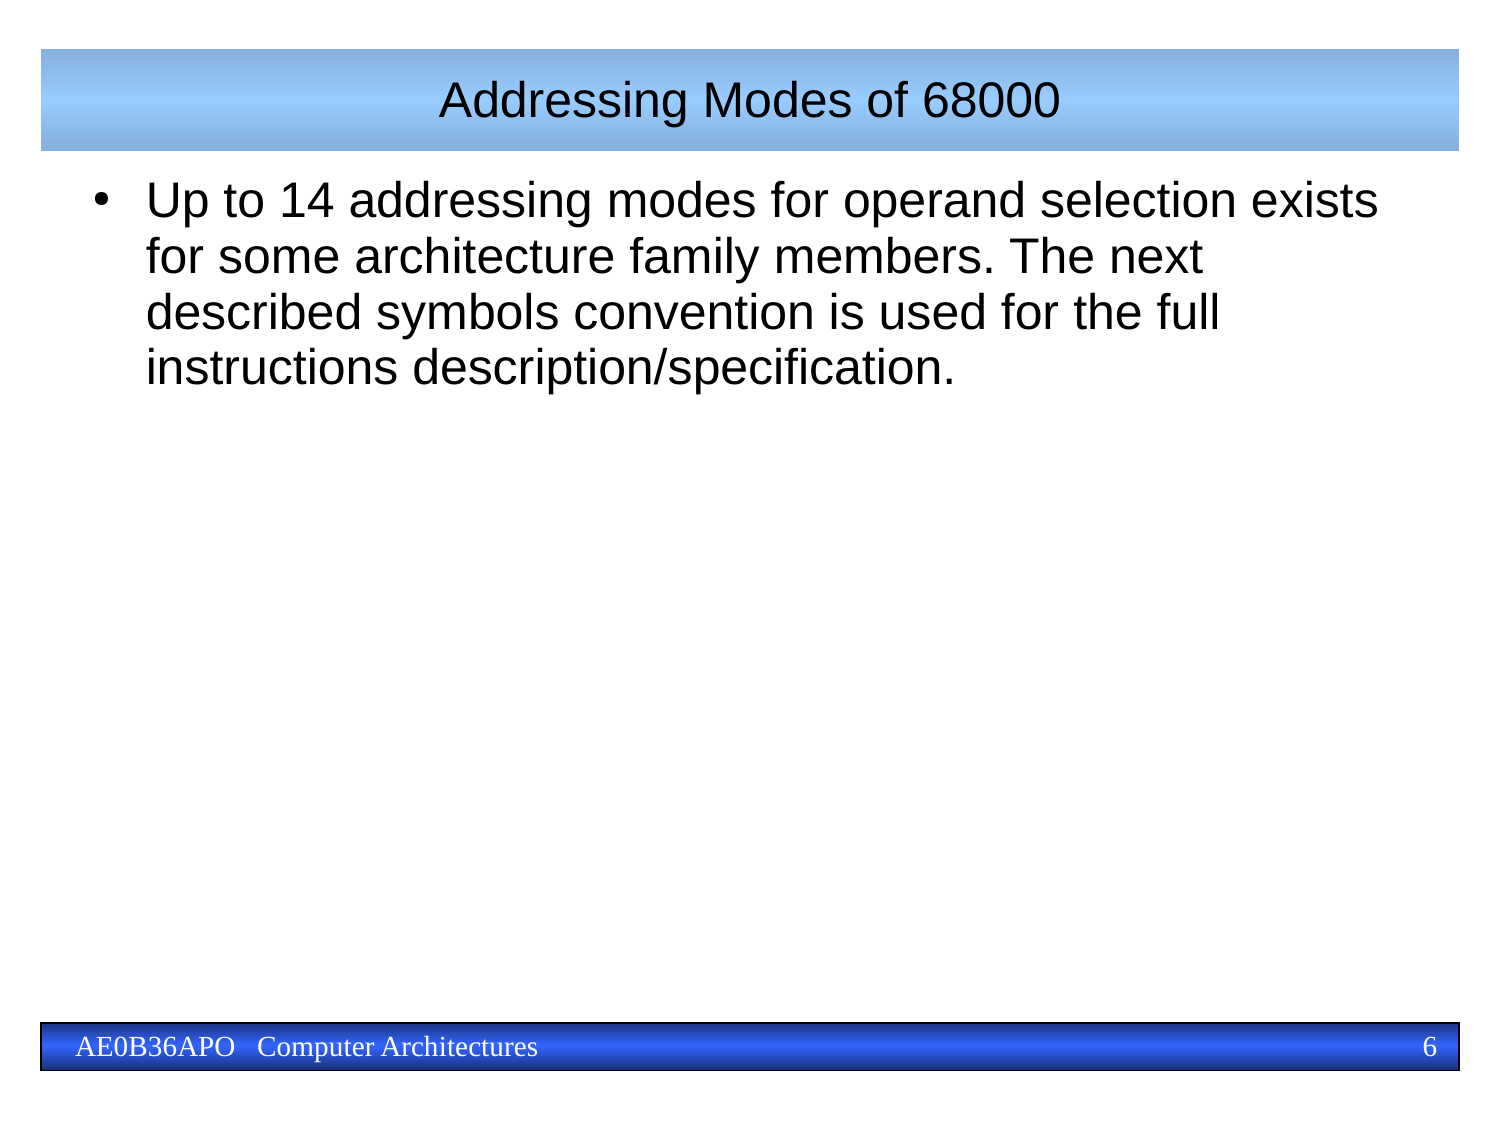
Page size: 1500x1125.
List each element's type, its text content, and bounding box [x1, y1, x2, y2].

title Addressing Modes of 68000 [41, 49, 1459, 151]
list Up to 14 addressing modes for operand selection exists for some architecture family members. The next described symbols convention is used for the full instructions description/specification. [75, 172, 1426, 916]
